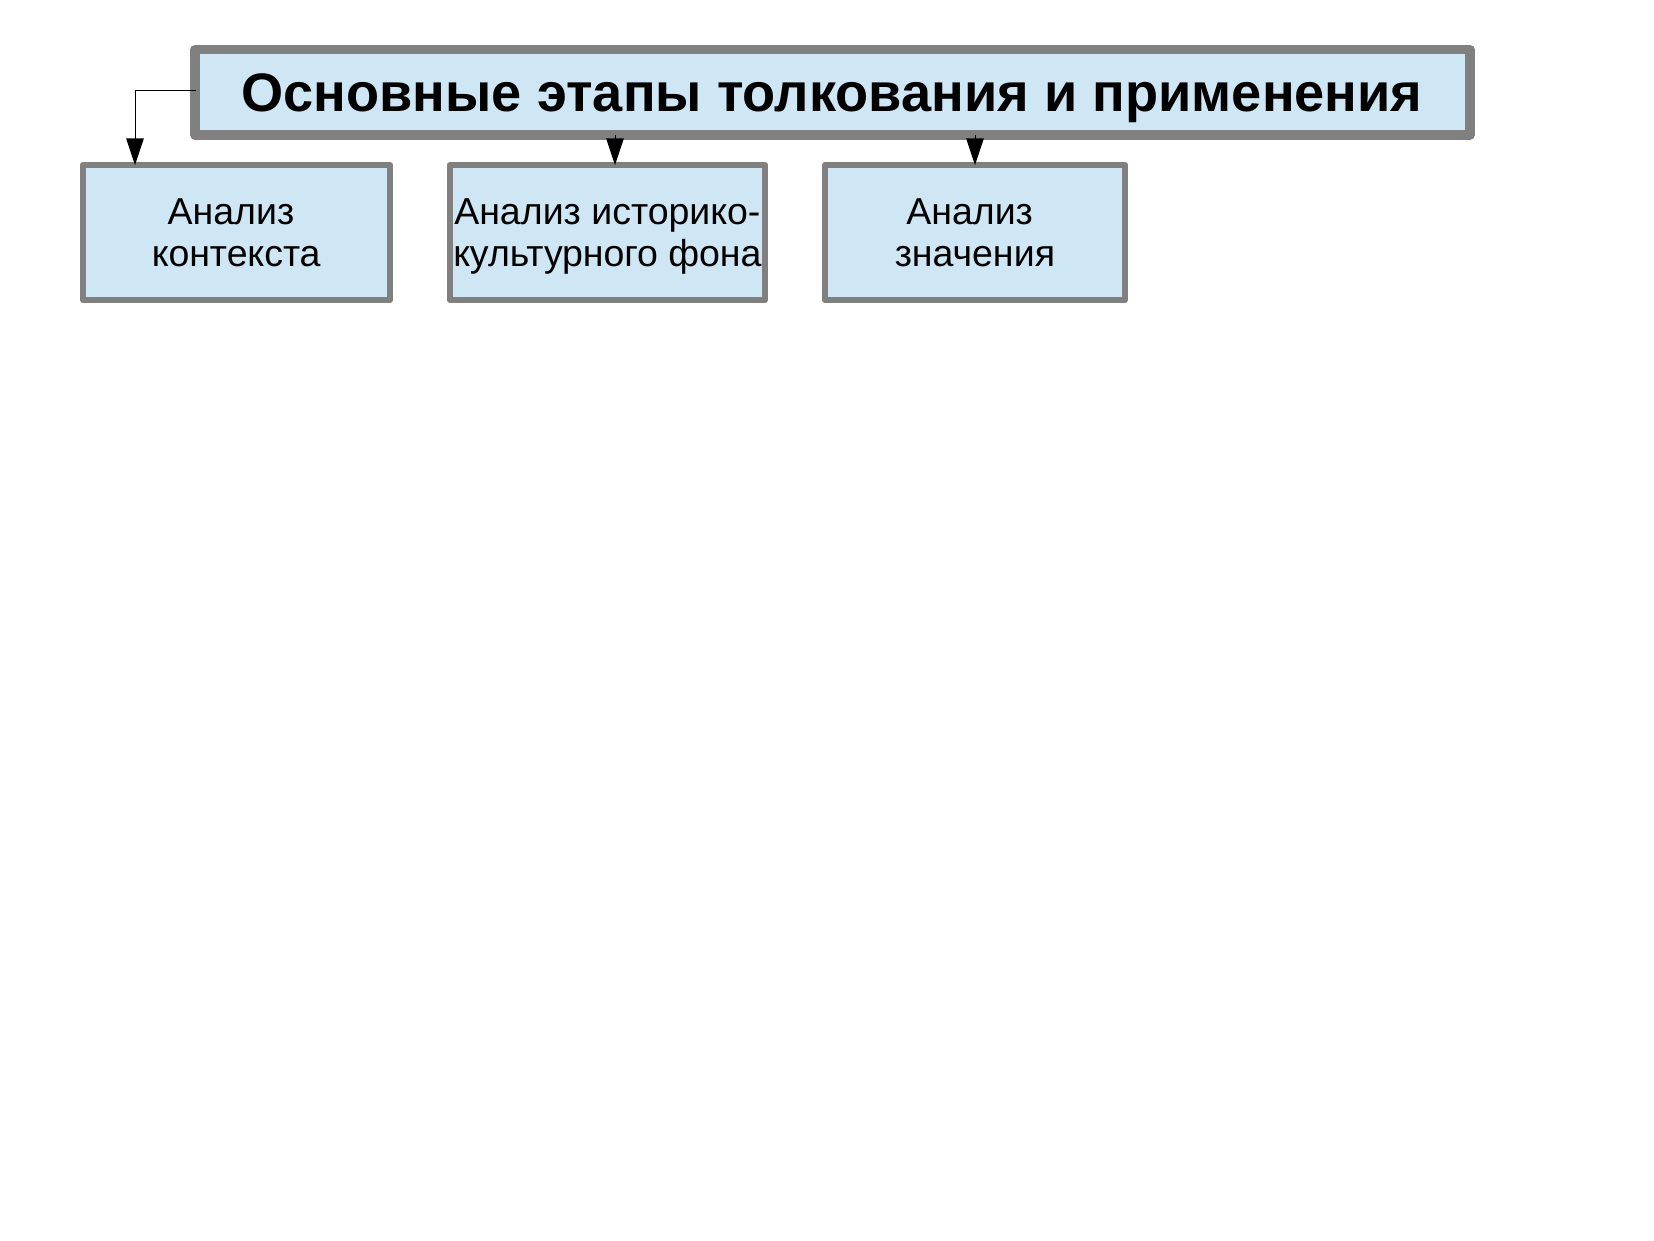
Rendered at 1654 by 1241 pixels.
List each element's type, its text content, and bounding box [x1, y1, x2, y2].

text_box Анализ значения [825, 165, 1126, 301]
text_box Анализ контекста [82, 165, 391, 301]
text_box Основные этапы толкования и применения [195, 49, 1471, 136]
text_box Анализ историко- культурного фона [450, 165, 766, 301]
